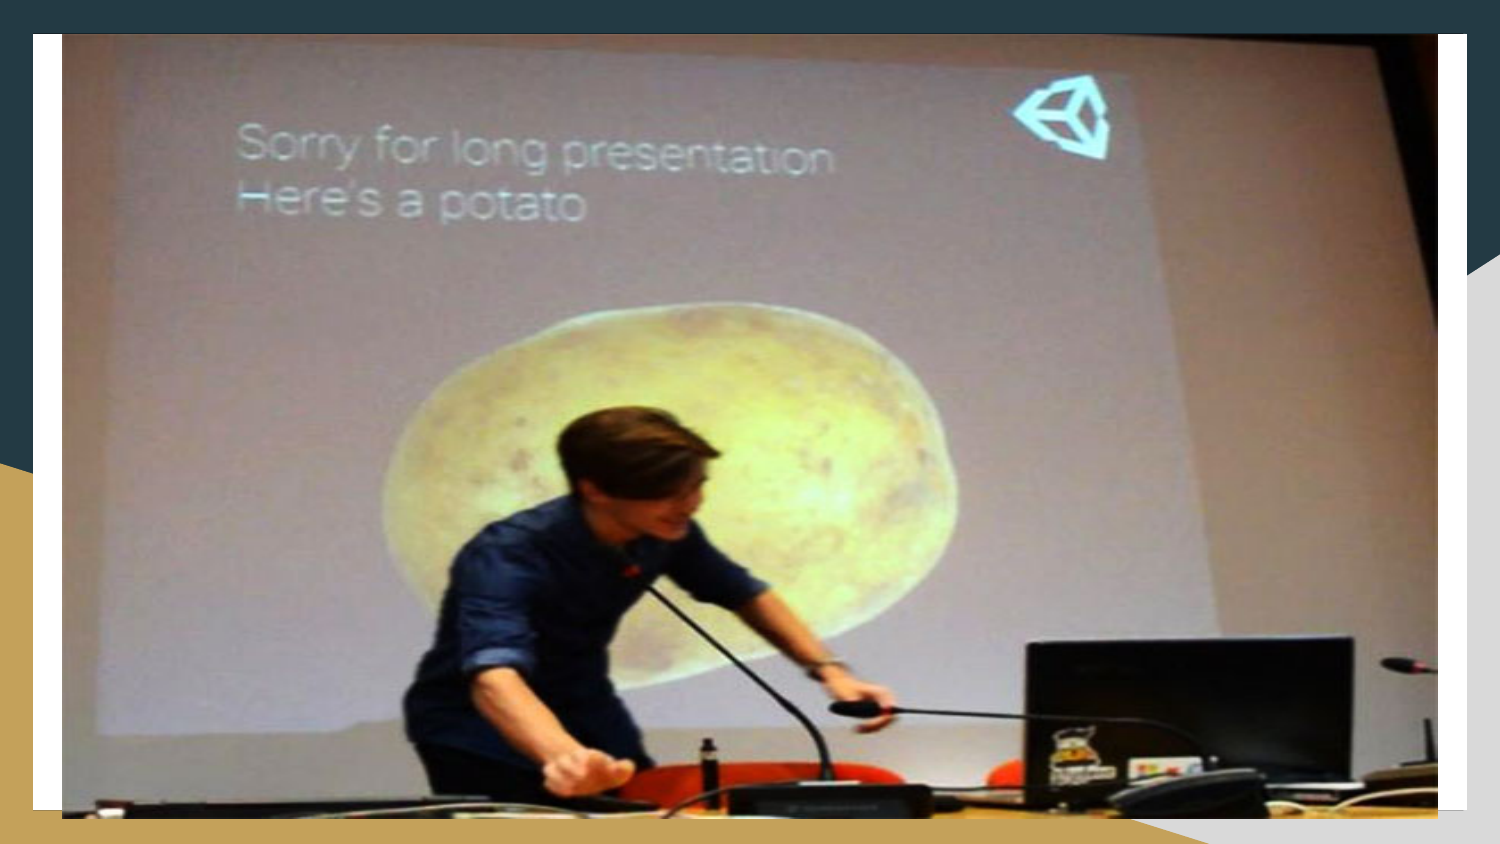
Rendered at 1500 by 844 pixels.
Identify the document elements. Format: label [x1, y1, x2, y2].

picture [62, 34, 1438, 819]
